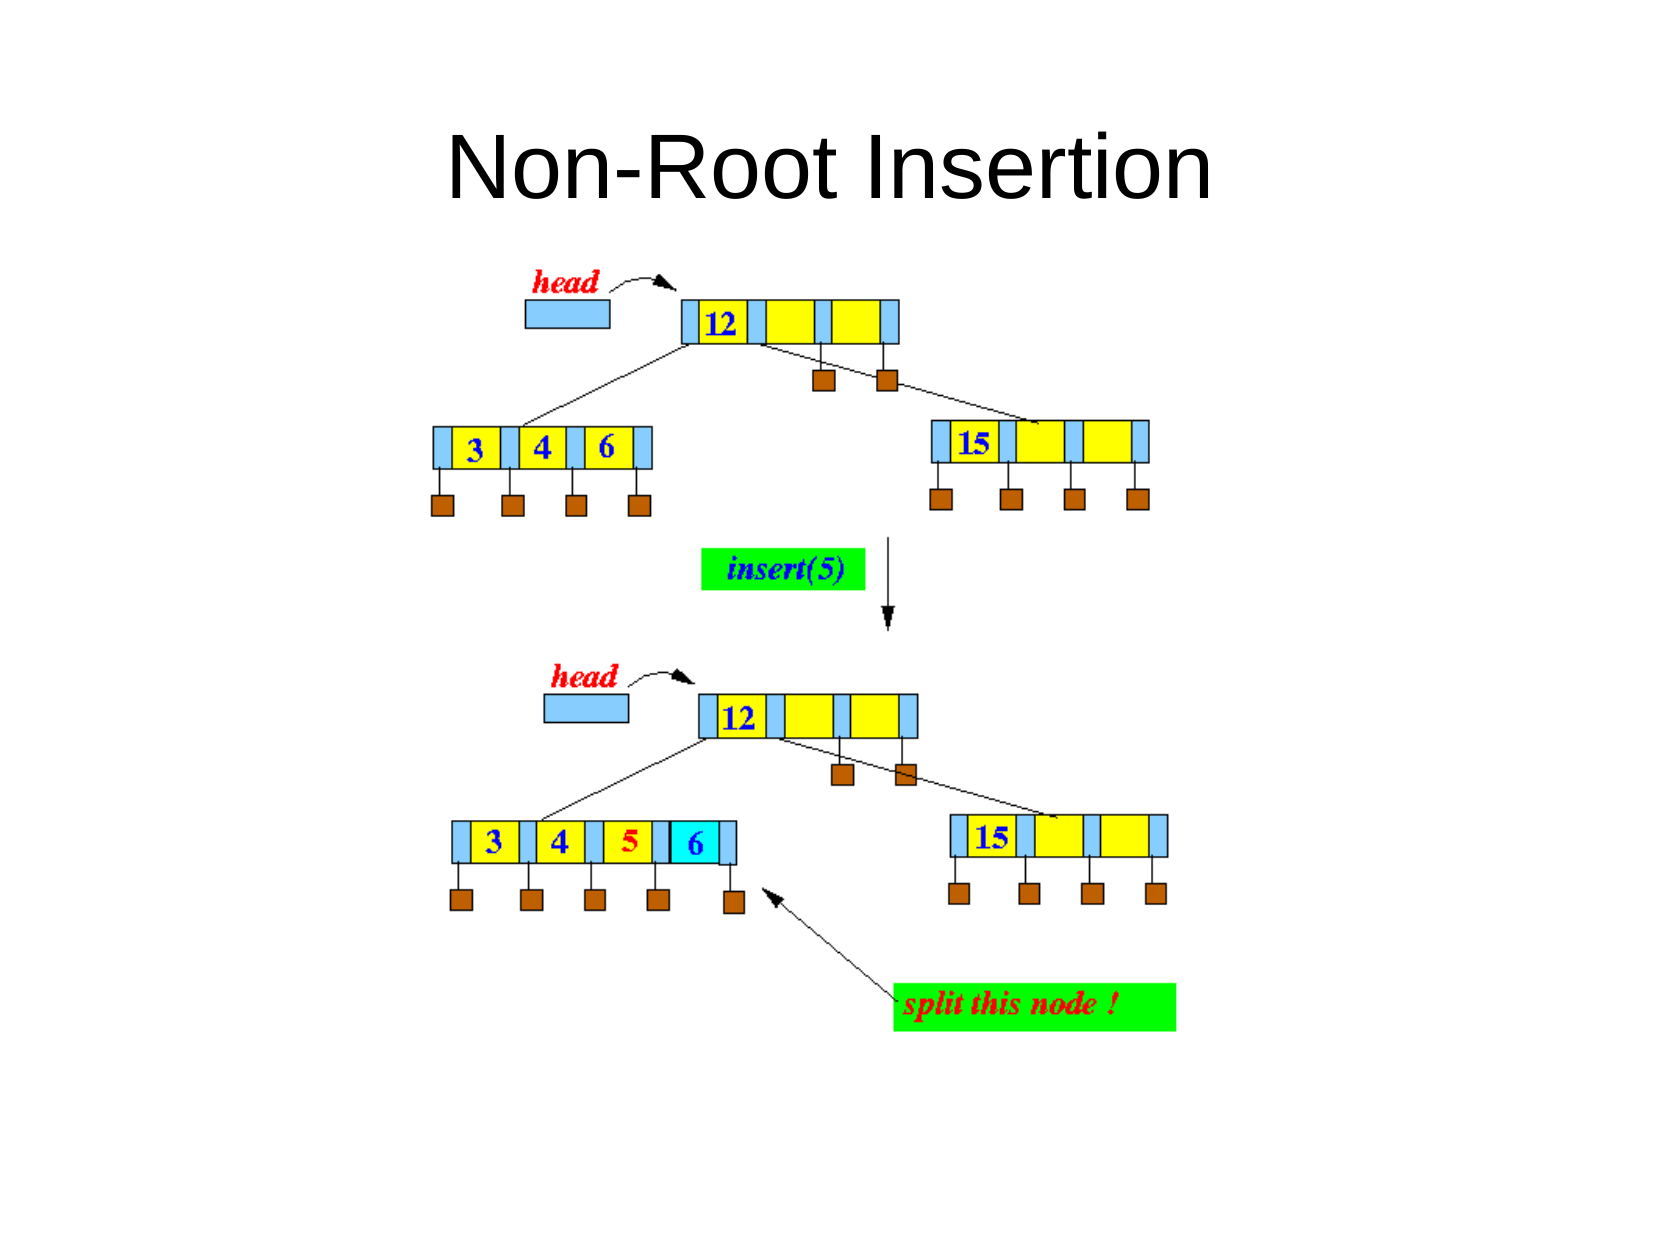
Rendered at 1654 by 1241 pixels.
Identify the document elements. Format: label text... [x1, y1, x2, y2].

picture [300, 262, 1275, 1049]
title Non-Root Insertion [86, 70, 1576, 263]
